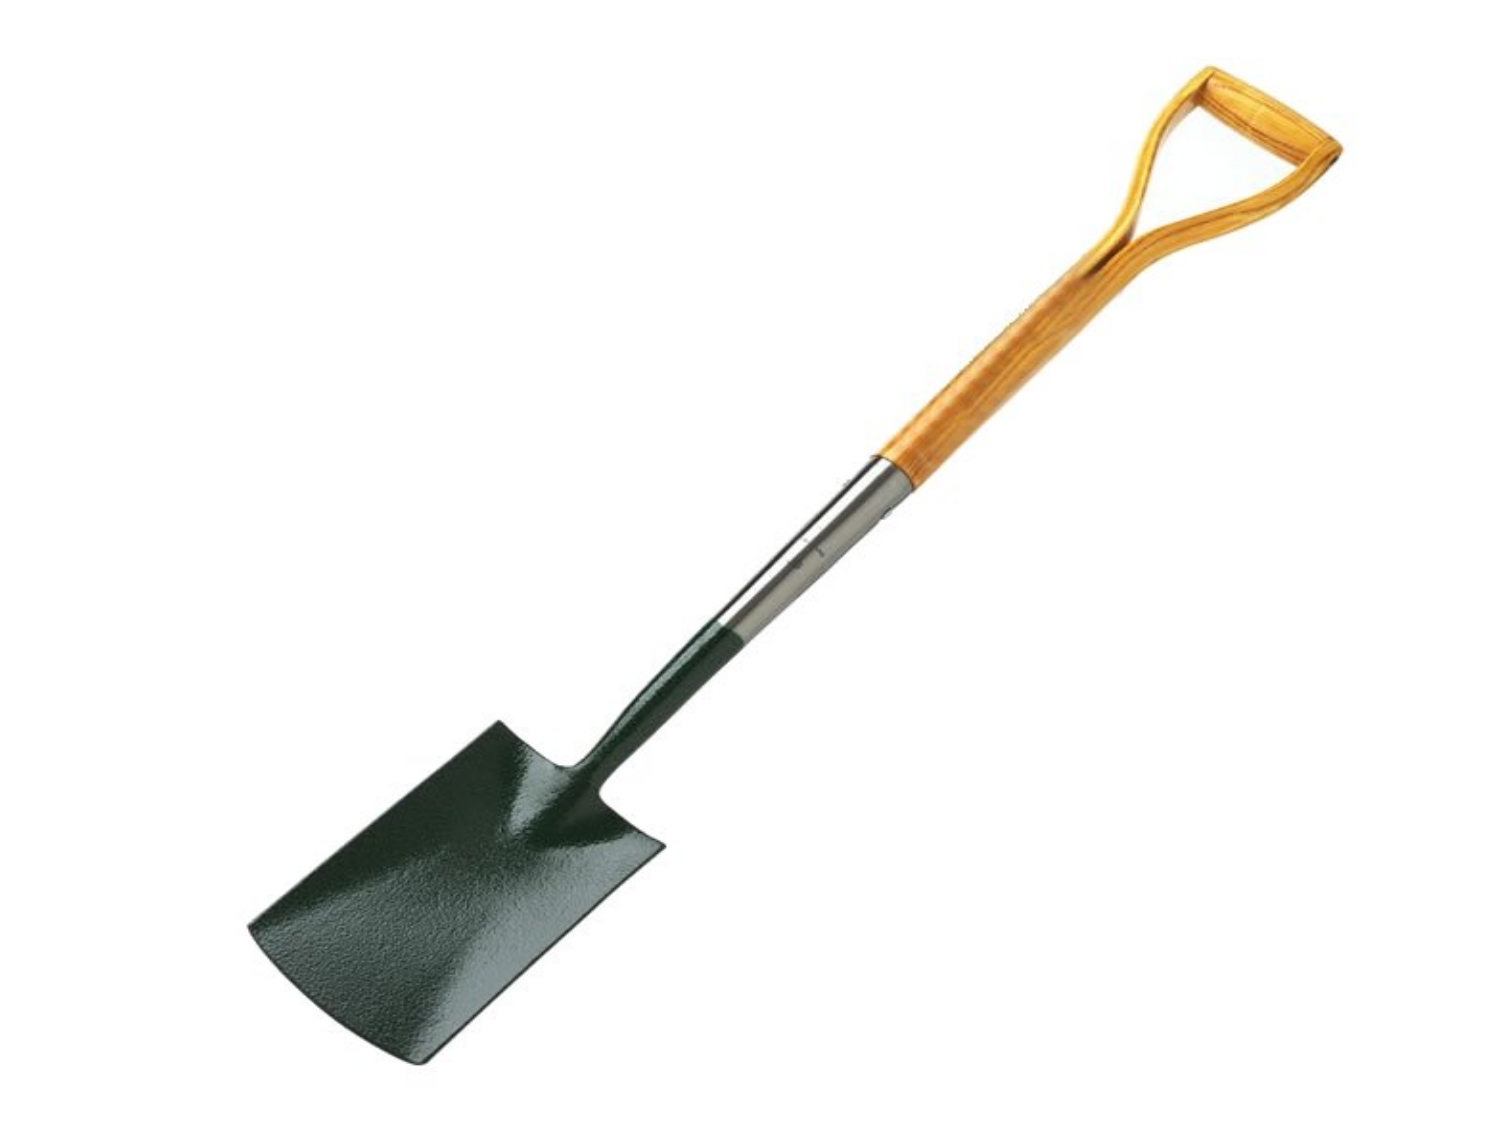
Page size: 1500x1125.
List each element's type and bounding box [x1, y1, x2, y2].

picture [222, 58, 1372, 1090]
